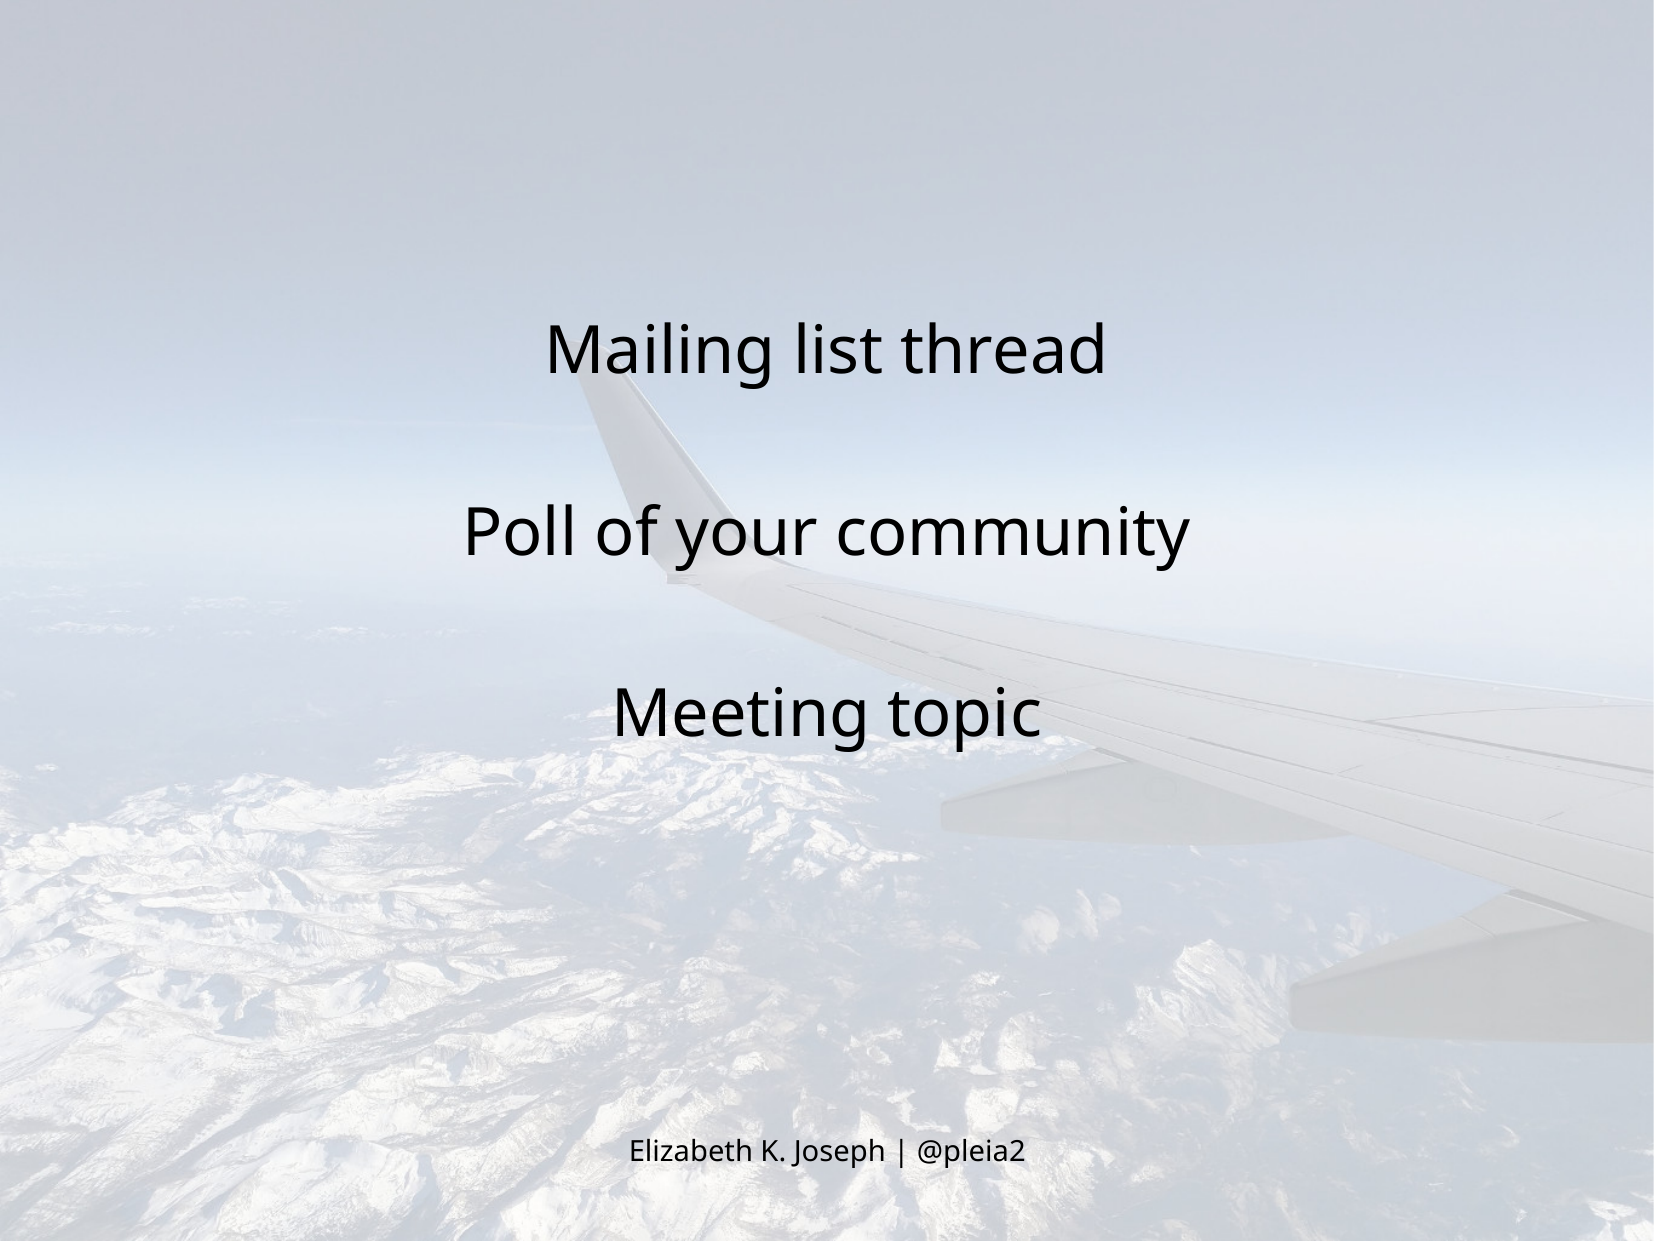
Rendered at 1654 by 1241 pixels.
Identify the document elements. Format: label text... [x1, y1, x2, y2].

picture [0, 0, 1654, 1241]
subtitle Mailing list thread Poll of your community Meeting topic [82, 49, 1571, 1010]
